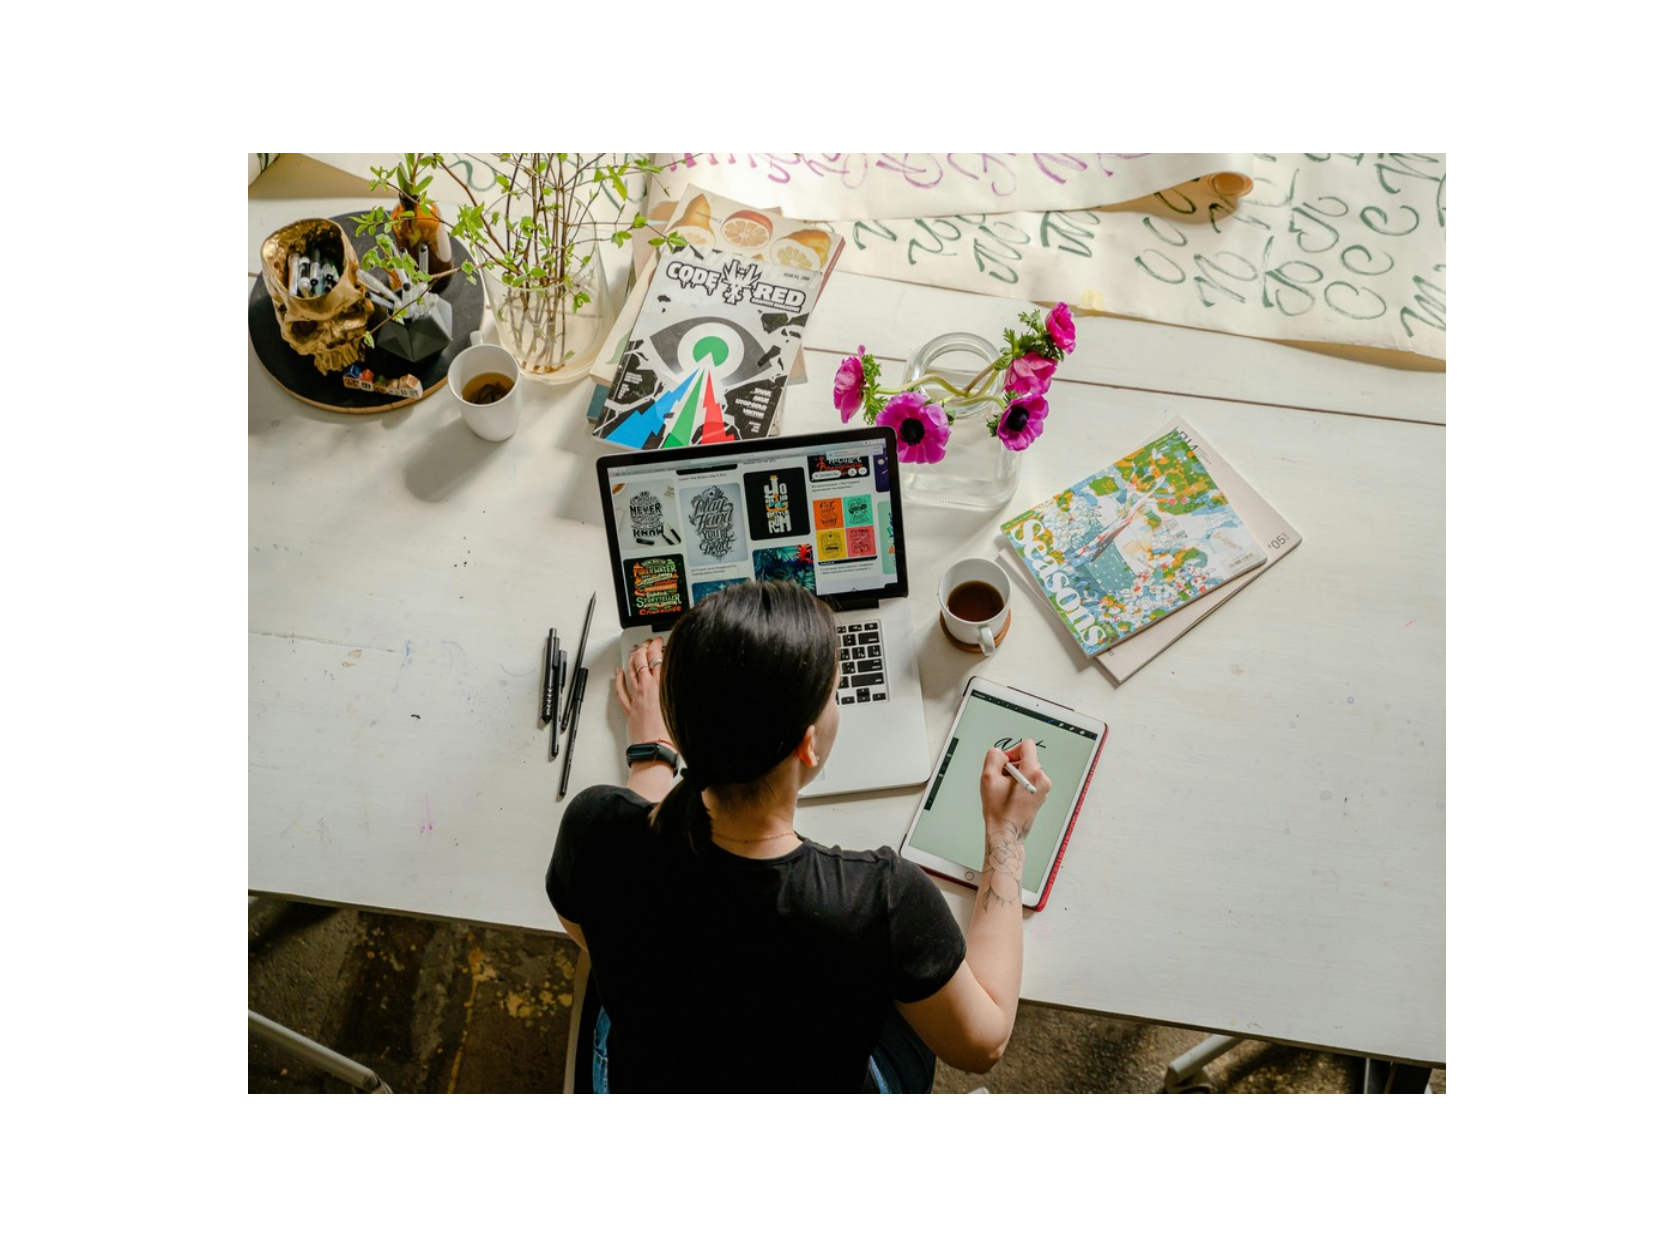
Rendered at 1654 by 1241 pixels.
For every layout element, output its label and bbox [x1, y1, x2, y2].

picture [248, 153, 1446, 1094]
